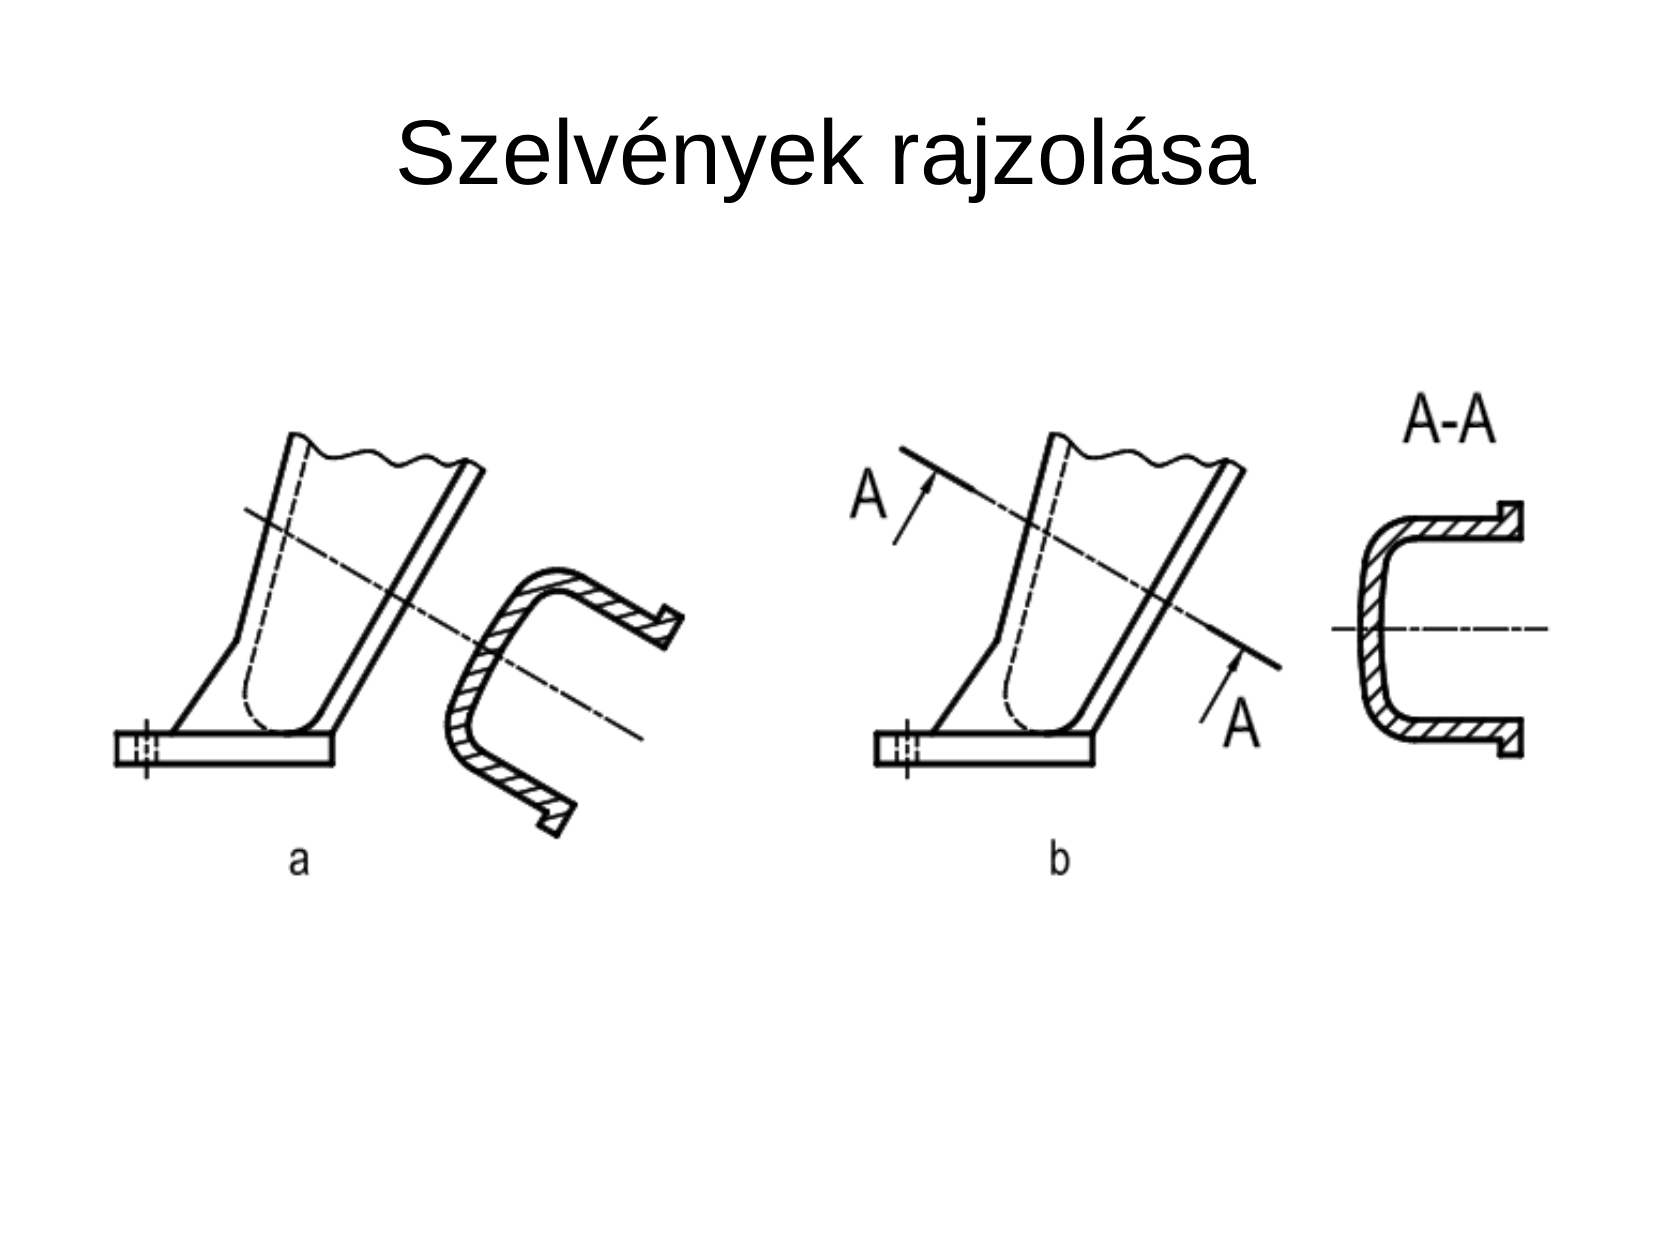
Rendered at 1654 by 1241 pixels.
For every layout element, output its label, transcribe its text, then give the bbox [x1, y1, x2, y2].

title Szelvények rajzolása [82, 49, 1571, 257]
picture [75, 366, 1574, 910]
